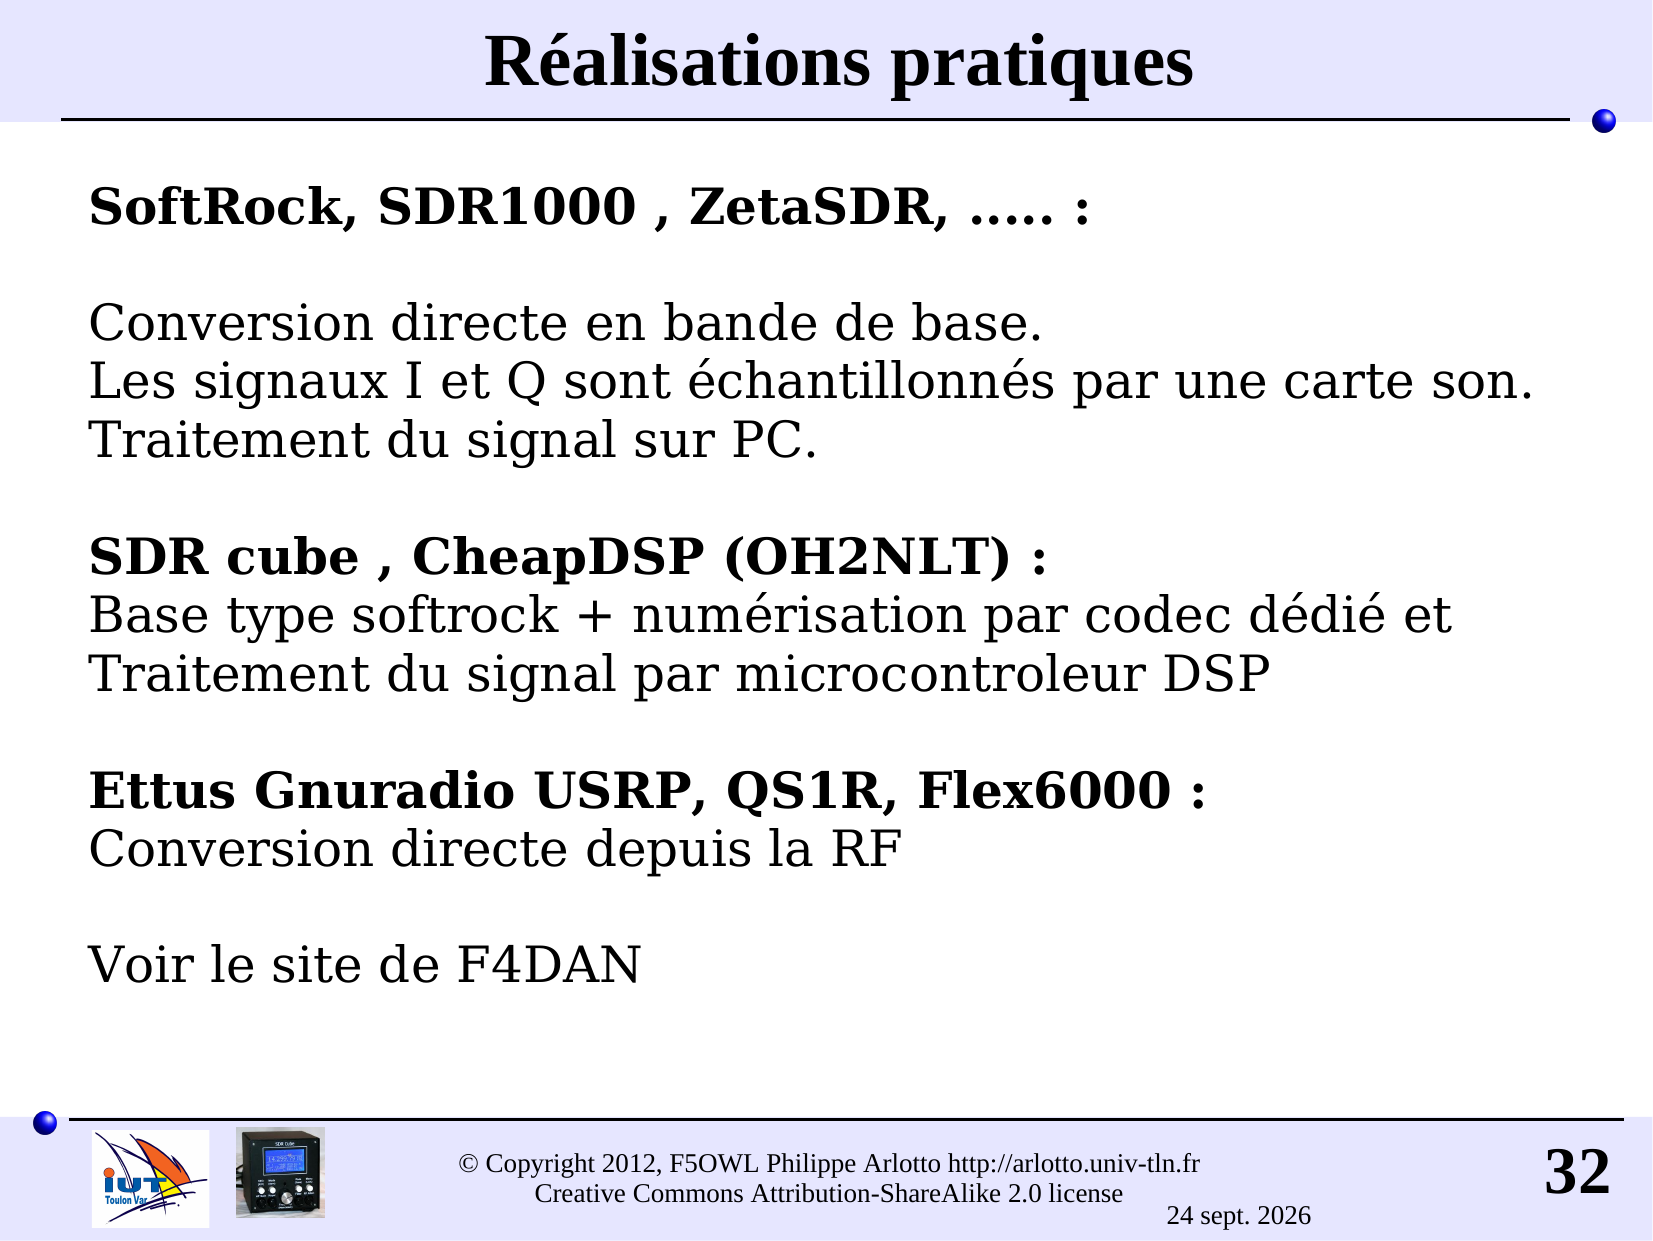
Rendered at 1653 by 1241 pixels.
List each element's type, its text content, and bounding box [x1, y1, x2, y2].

text_box SoftRock, SDR1000 , ZetaSDR, ..... : Conversion directe en bande de base. Les signaux I et Q sont échantillonnés par une carte son. Traitement du signal sur PC. SDR cube , CheapDSP (OH2NLT) : Base type softrock + numérisation par codec dédié et Traitement du signal par microcontroleur DSP Ettus Gnuradio USRP, QS1R, Flex6000 : Conversion directe depuis la RF Voir le site de F4DAN [88, 177, 1537, 1112]
picture [236, 1127, 325, 1218]
title Réalisations pratiques [95, 11, 1585, 110]
